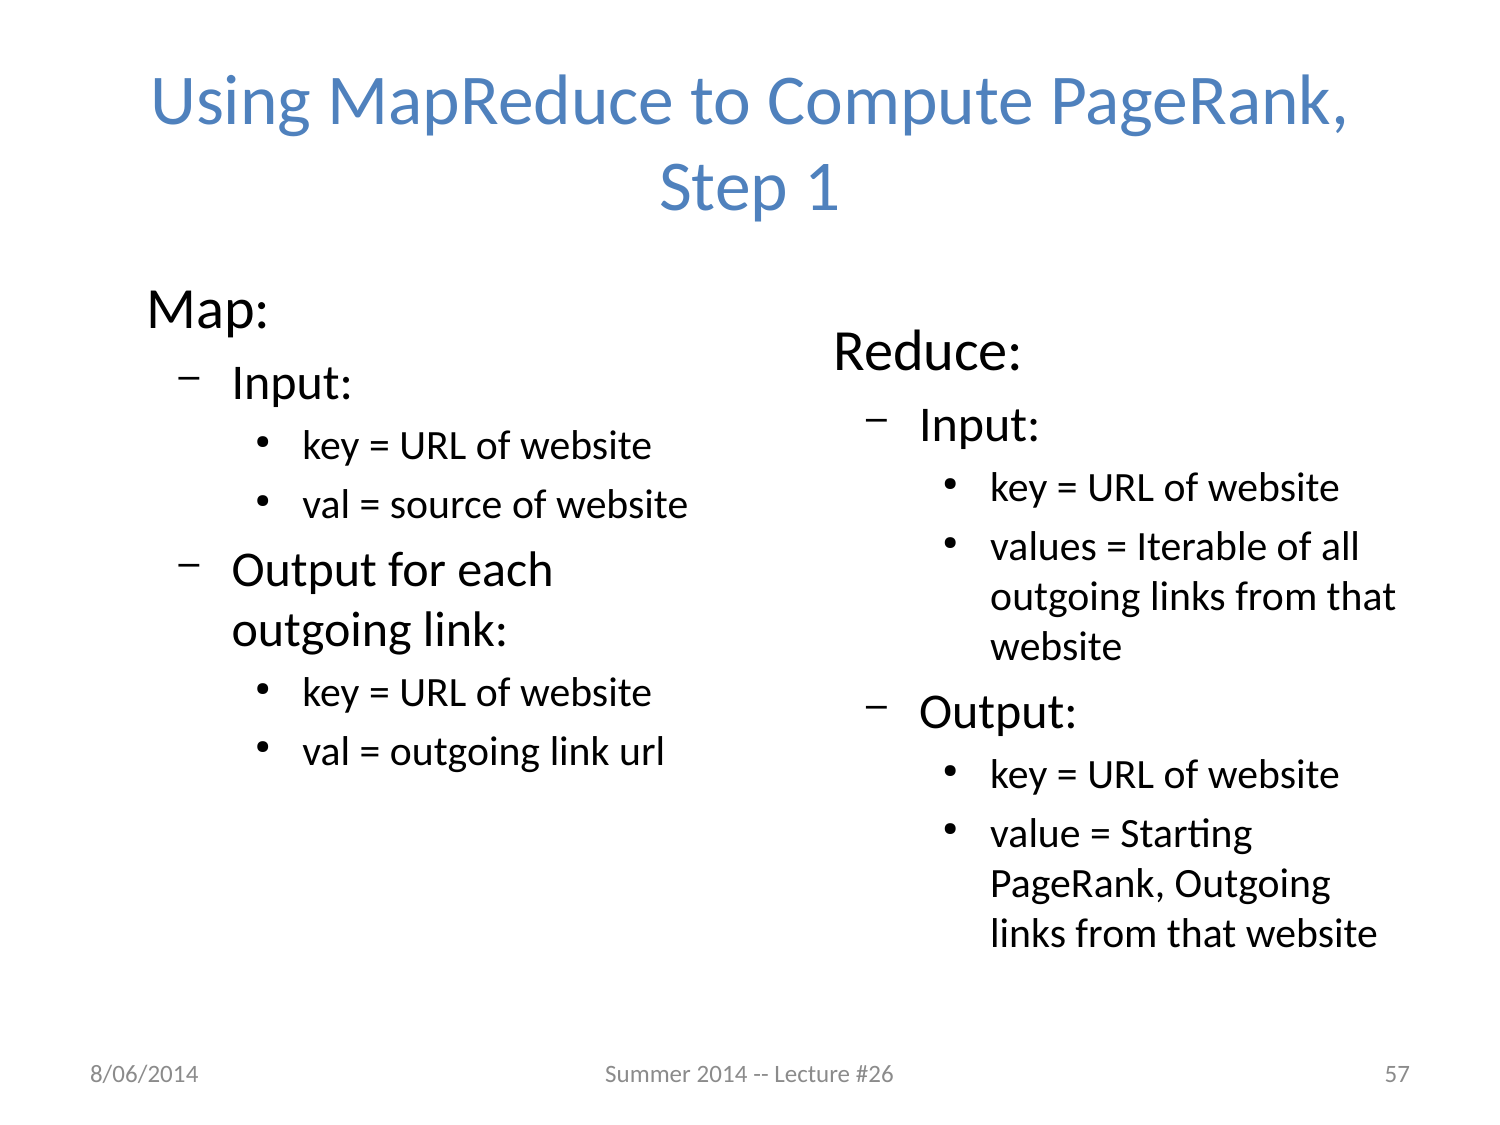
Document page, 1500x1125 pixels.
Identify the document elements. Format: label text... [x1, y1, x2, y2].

list Map: Input: key = URL of website val = source of website Output for each outgoing link: key = URL of website val = outgoing link url [75, 262, 738, 1005]
slide_number 8/06/2014 [75, 1042, 425, 1103]
slide_number <number> [1074, 1042, 1425, 1103]
footer Summer 2014 -- Lecture #26 [512, 1042, 988, 1103]
title Using MapReduce to Compute PageRank, Step 1 [75, 45, 1425, 233]
list Reduce: Input: key = URL of website values = Iterable of all outgoing links from that website Output: key = URL of website value = Starting PageRank, Outgoing links from that website [762, 262, 1425, 1005]
